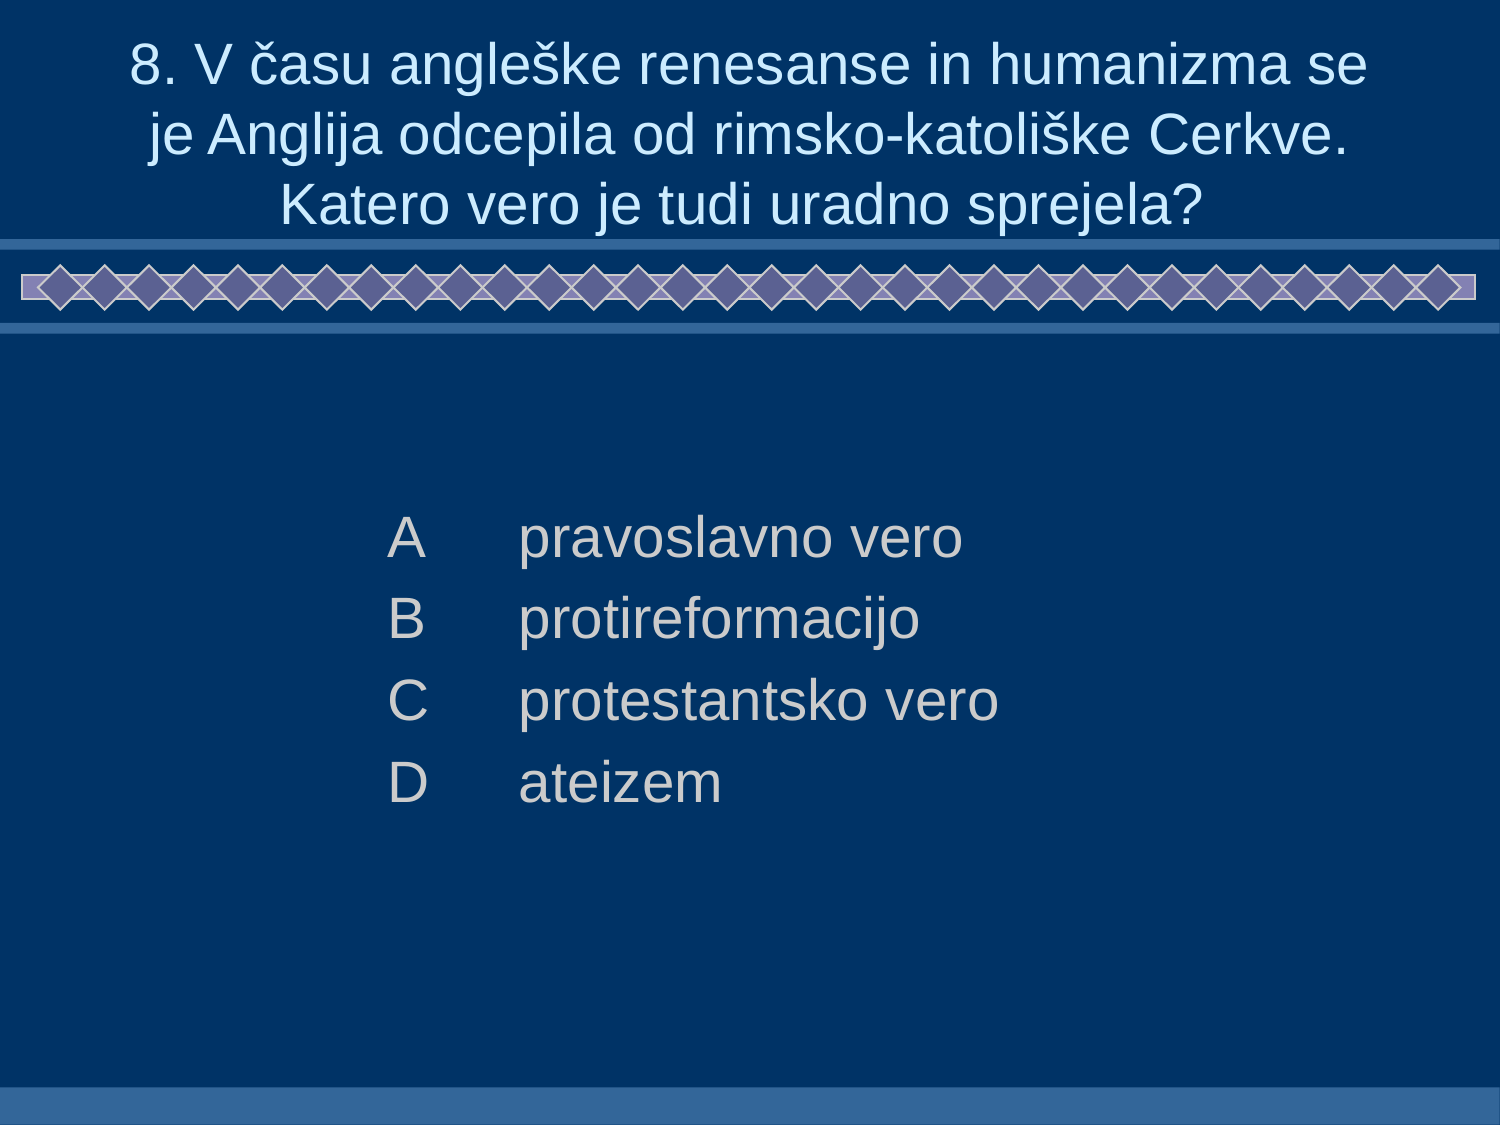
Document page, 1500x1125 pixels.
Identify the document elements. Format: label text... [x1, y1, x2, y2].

title 8. V času angleške renesanse in humanizma se je Anglija odcepila od rimsko-katoliške Cerkve. Katero vero je tudi uradno sprejela? [112, 37, 1388, 225]
list A pravoslavno vero B protireformacijo C protestantsko vero D ateizem [112, 387, 1388, 925]
